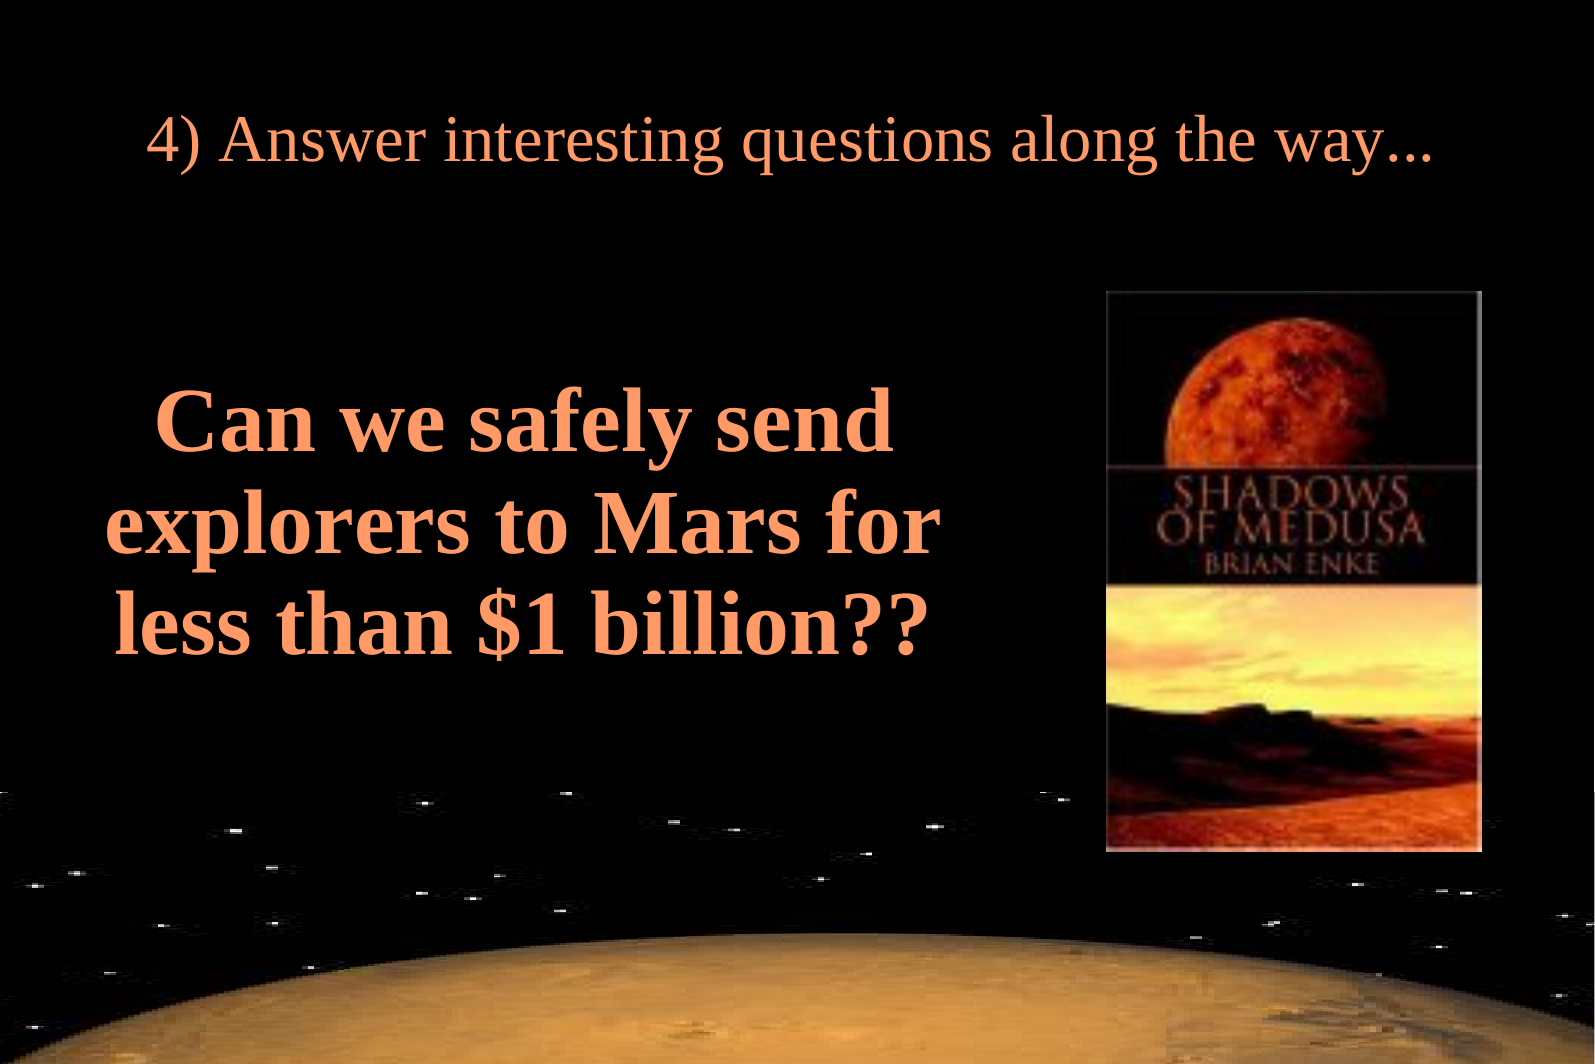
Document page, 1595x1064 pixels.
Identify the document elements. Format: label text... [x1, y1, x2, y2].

text_box Can we safely send explorers to Mars for less than $1 billion?? [41, 369, 1007, 675]
list Answer interesting questions along the way... [128, 101, 1504, 202]
picture [0, 291, 1595, 1064]
